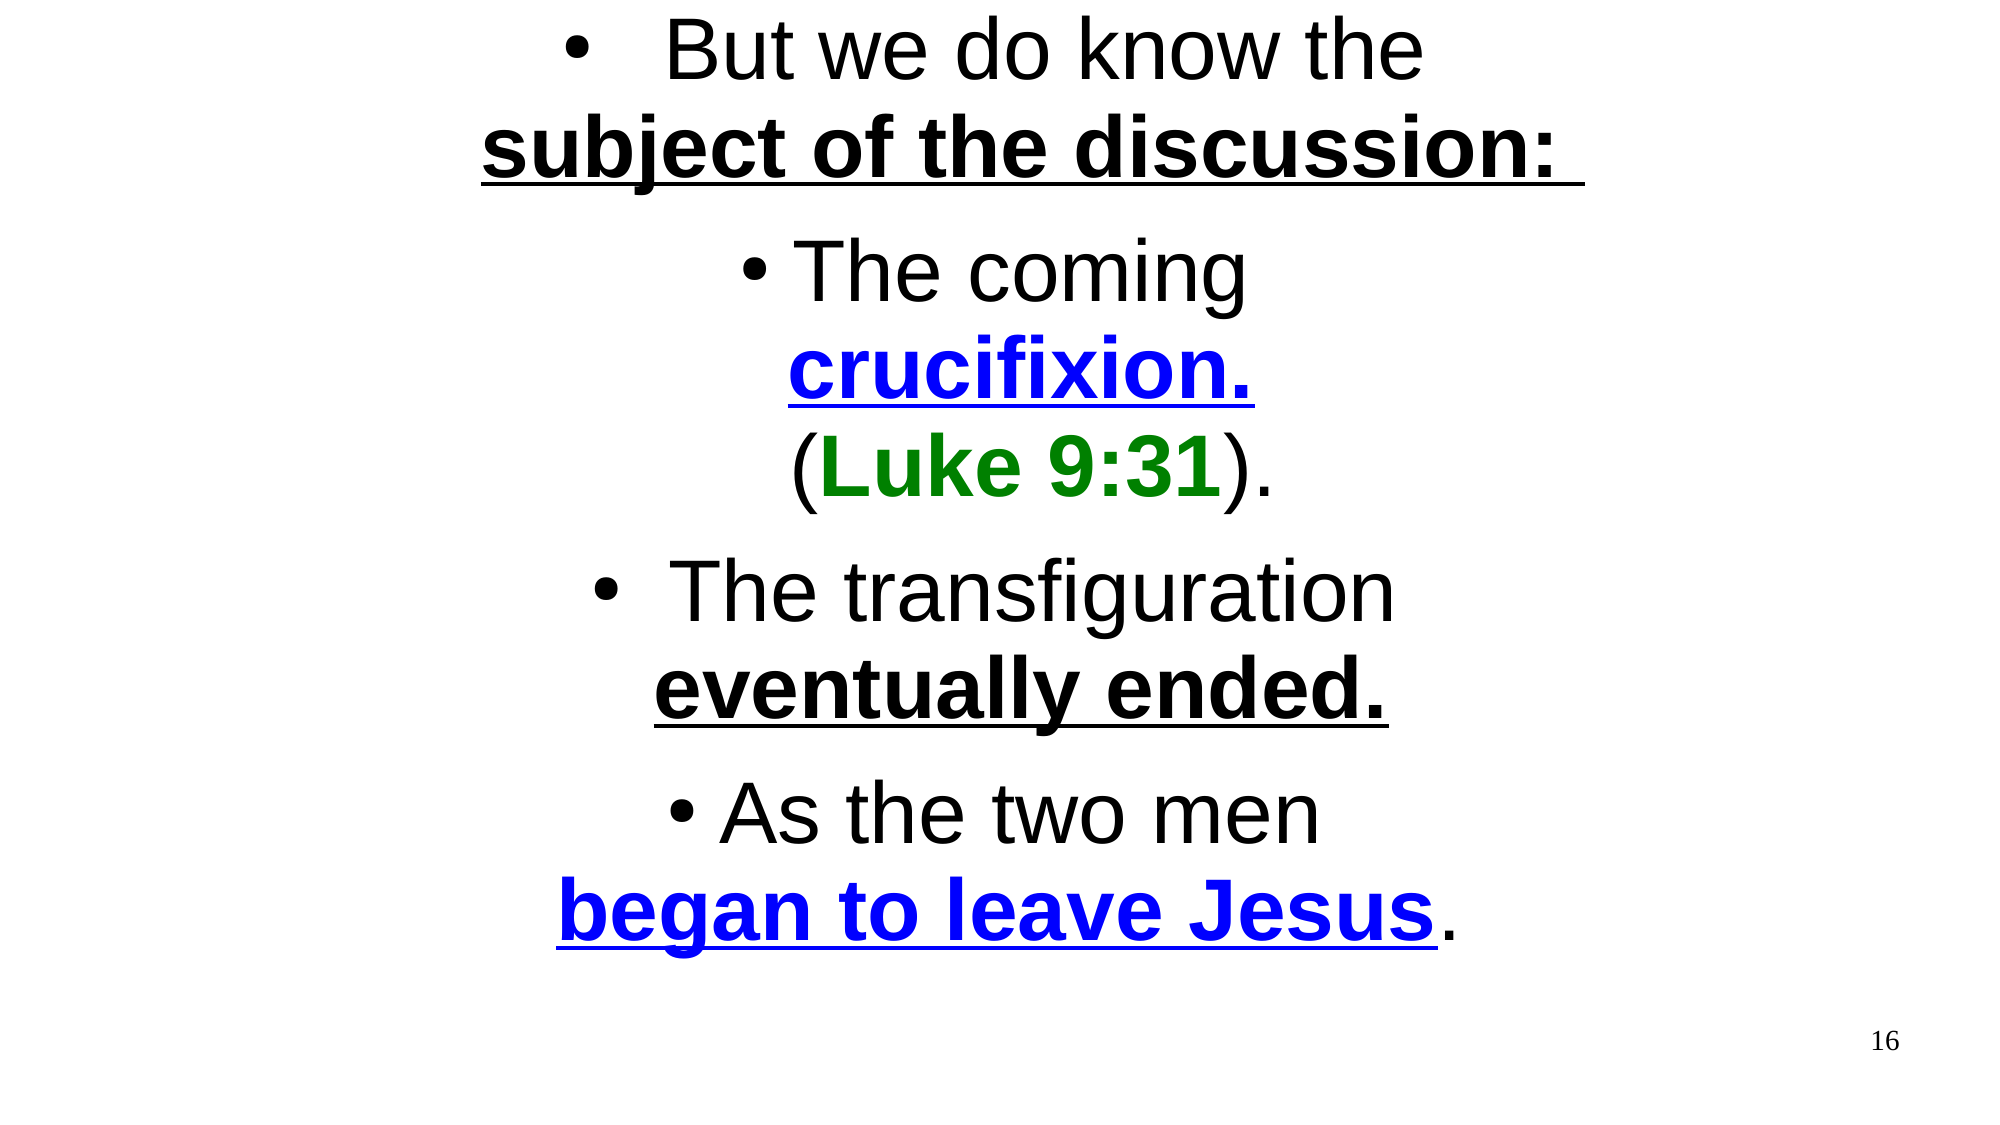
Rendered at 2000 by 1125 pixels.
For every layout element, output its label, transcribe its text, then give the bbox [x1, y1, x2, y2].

list But we do know the subject of the discussion: The coming crucifixion. (Luke 9:31). The transfiguration eventually ended. As the two men began to leave Jesus. [0, 0, 1996, 1123]
